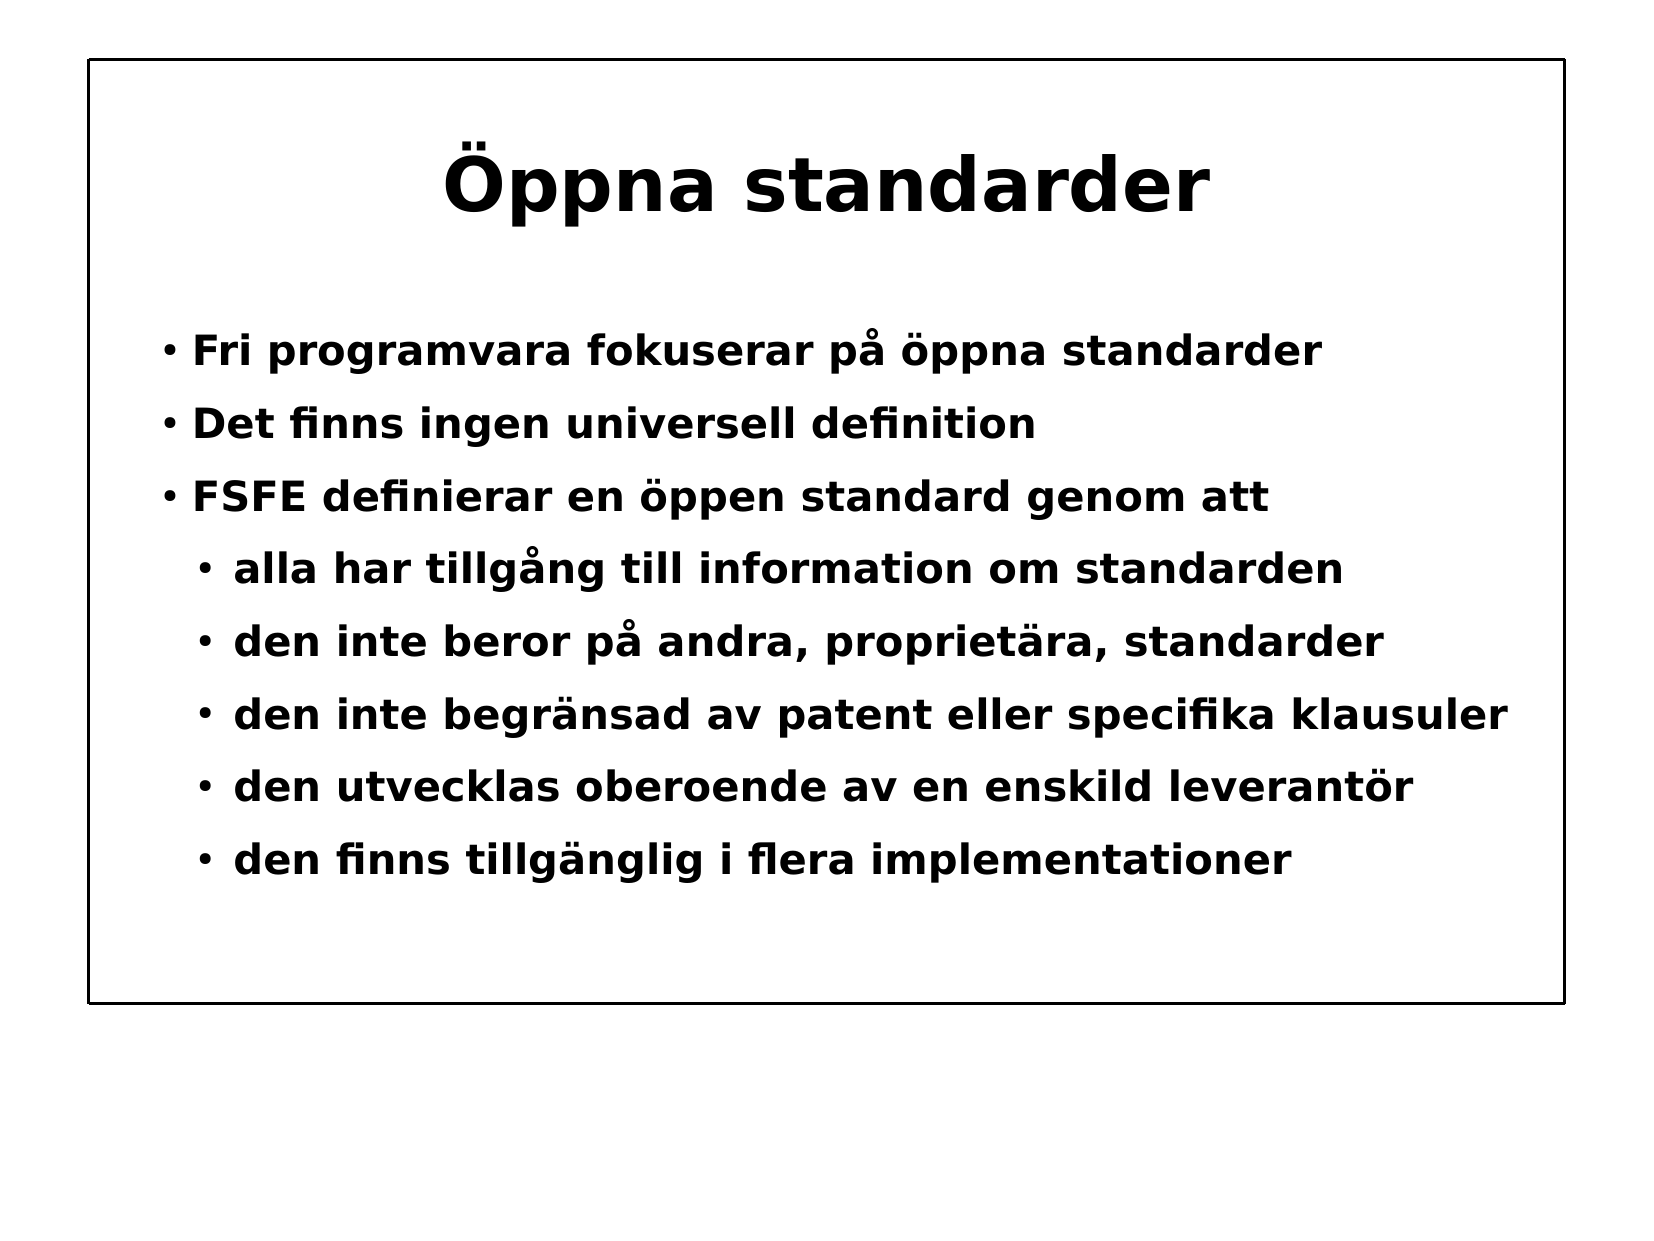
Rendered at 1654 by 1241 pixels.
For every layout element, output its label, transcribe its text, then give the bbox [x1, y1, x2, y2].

text_box [88, 59, 1565, 1004]
text_box Öppna standarder [427, 134, 1226, 237]
text_box Fri programvara fokuserar på öppna standarder Det finns ingen universell definition FSFE definierar en öppen standard genom att alla har tillgång till information om standarden den inte beror på andra, proprietära, standarder den inte begränsad av patent eller specifika klausuler den utvecklas oberoende av en enskild leverantör den finns tillgänglig i flera implementationer [147, 295, 1536, 868]
